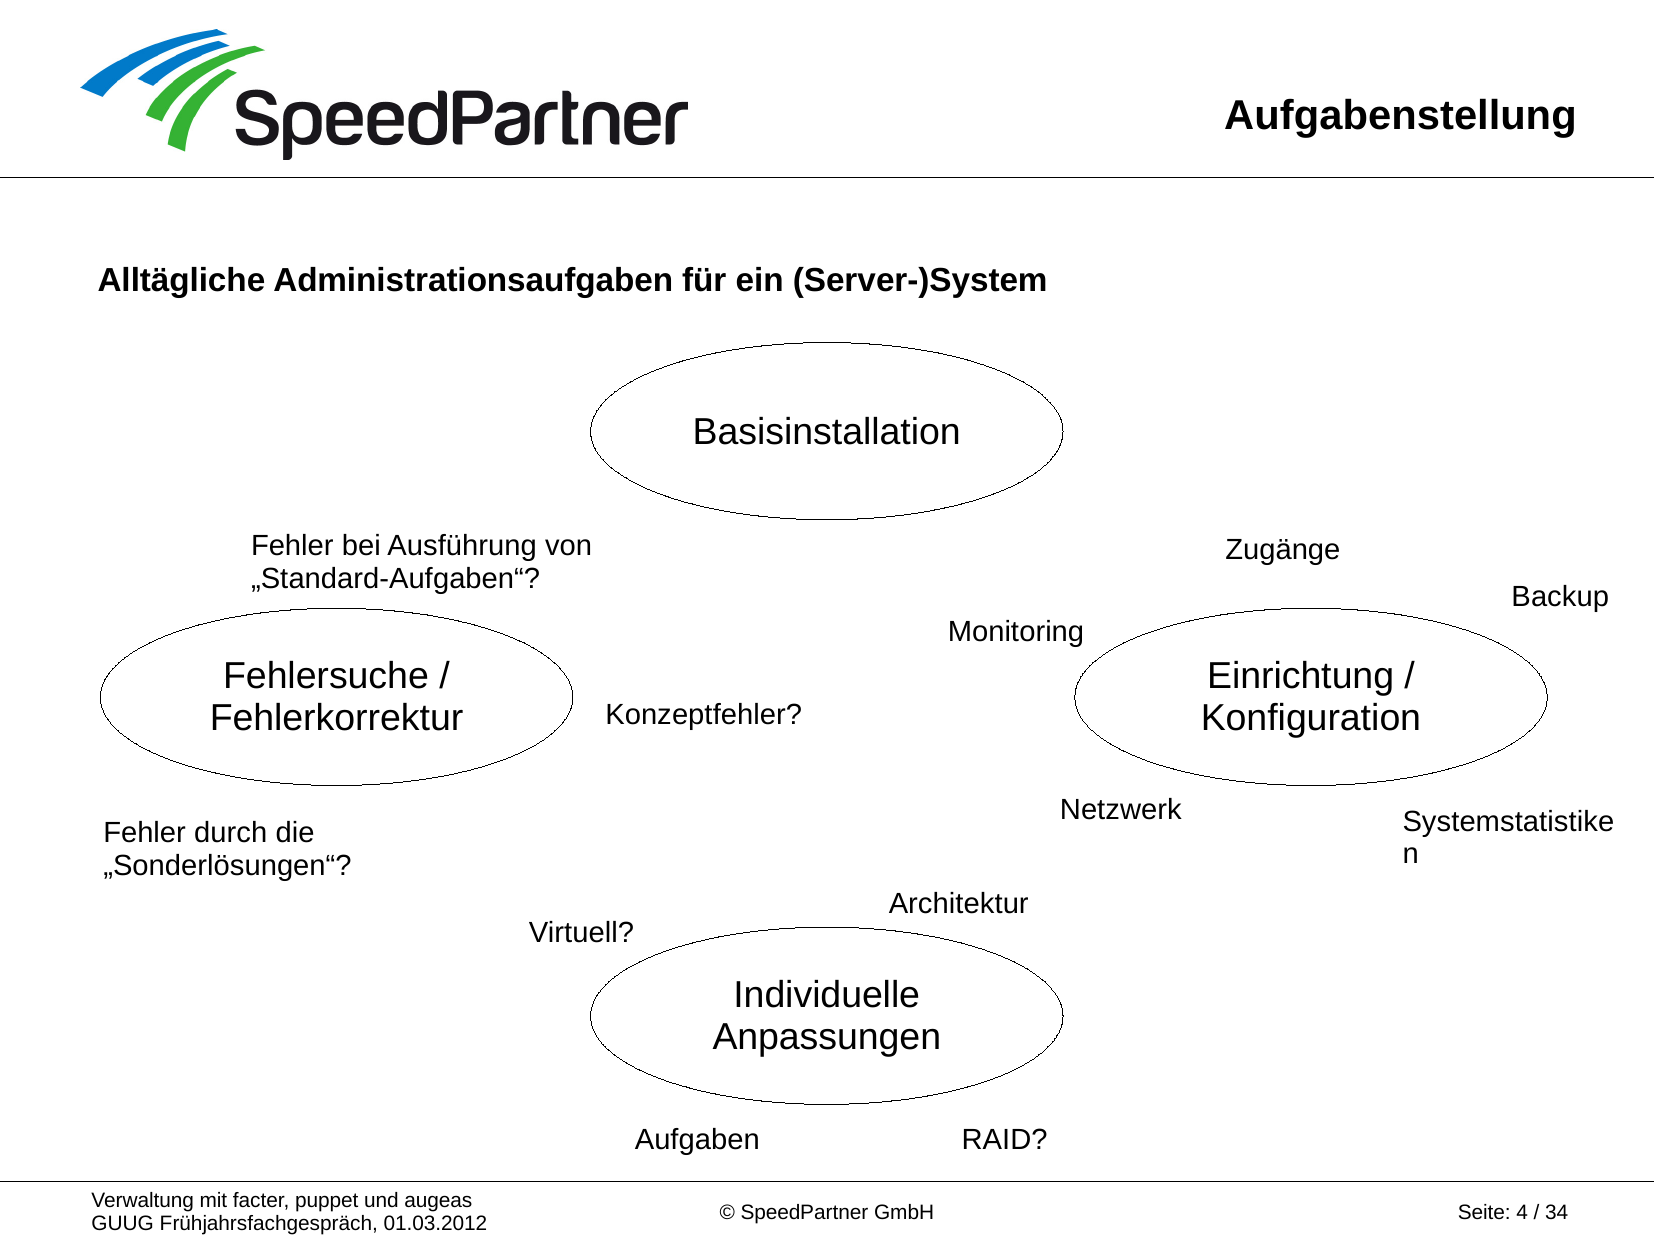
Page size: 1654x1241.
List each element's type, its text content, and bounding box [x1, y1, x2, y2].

text_box Architektur [874, 879, 1044, 928]
text_box Fehlersuche / Fehlerkorrektur [100, 608, 573, 786]
title Aufgabenstellung [590, 70, 1577, 160]
text_box Alltägliche Administrationsaufgaben für ein (Server-)System [82, 253, 1565, 1177]
text_box Monitoring [933, 607, 1100, 656]
text_box Systemstatistiken [1387, 797, 1646, 845]
text_box Backup [1496, 572, 1625, 621]
text_box Aufgaben [620, 1115, 775, 1164]
text_box Fehler durch die „Sonderlösungen“? [88, 809, 367, 890]
text_box Fehler bei Ausführung von „Standard-Aufgaben“? [236, 521, 609, 603]
text_box Individuelle Anpassungen [590, 927, 1064, 1105]
picture [80, 29, 688, 160]
text_box Netzwerk [1045, 785, 1197, 834]
text_box Zugänge [1210, 525, 1356, 573]
text_box Einrichtung / Konfiguration [1074, 608, 1548, 786]
text_box RAID? [946, 1115, 1063, 1164]
text_box Basisinstallation [590, 342, 1064, 520]
text_box Konzeptfehler? [590, 690, 818, 739]
text_box Virtuell? [514, 909, 650, 957]
